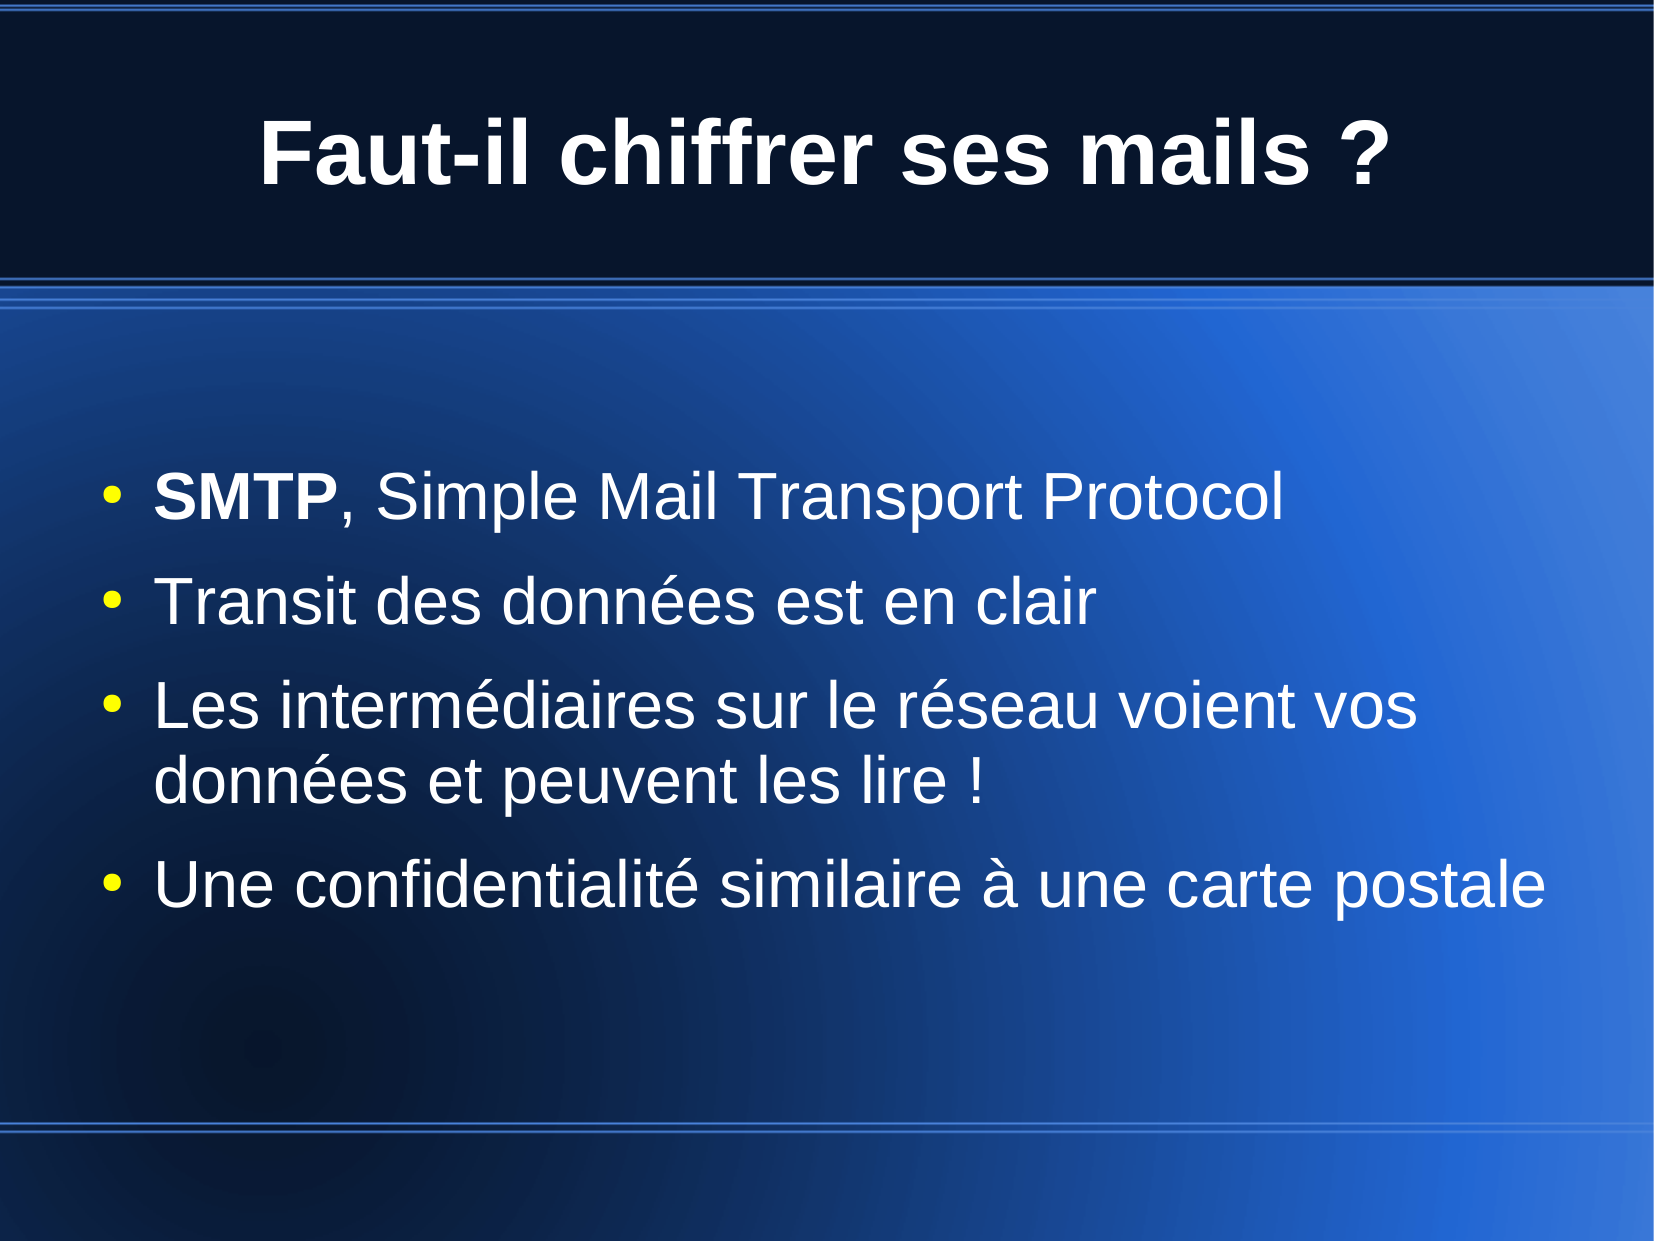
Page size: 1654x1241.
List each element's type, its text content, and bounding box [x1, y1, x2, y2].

picture [0, 0, 1654, 1241]
title Faut-il chiffrer ses mails ? [82, 49, 1571, 257]
list SMTP, Simple Mail Transport Protocol Transit des données est en clair Les intermédiaires sur le réseau voient vos données et peuvent les lire ! Une confidentialité similaire à une carte postale [82, 355, 1571, 1075]
